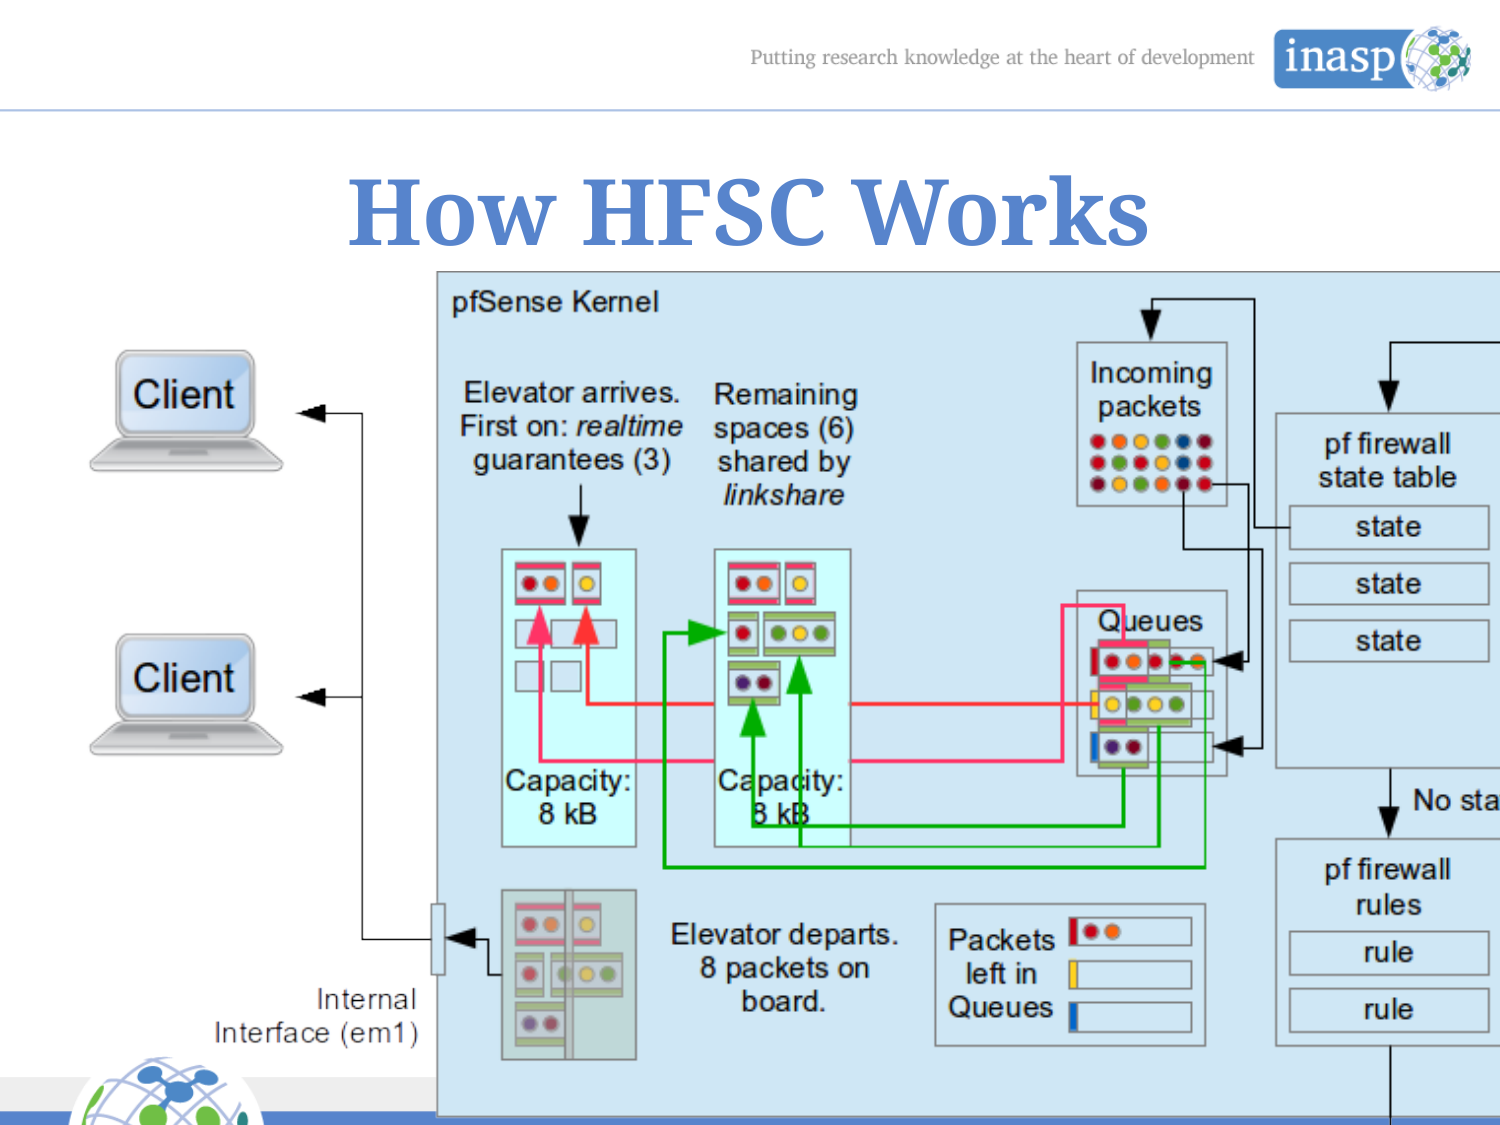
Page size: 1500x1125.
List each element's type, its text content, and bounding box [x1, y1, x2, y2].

picture [0, 0, 1500, 1125]
title How HFSC Works [75, 129, 1426, 318]
